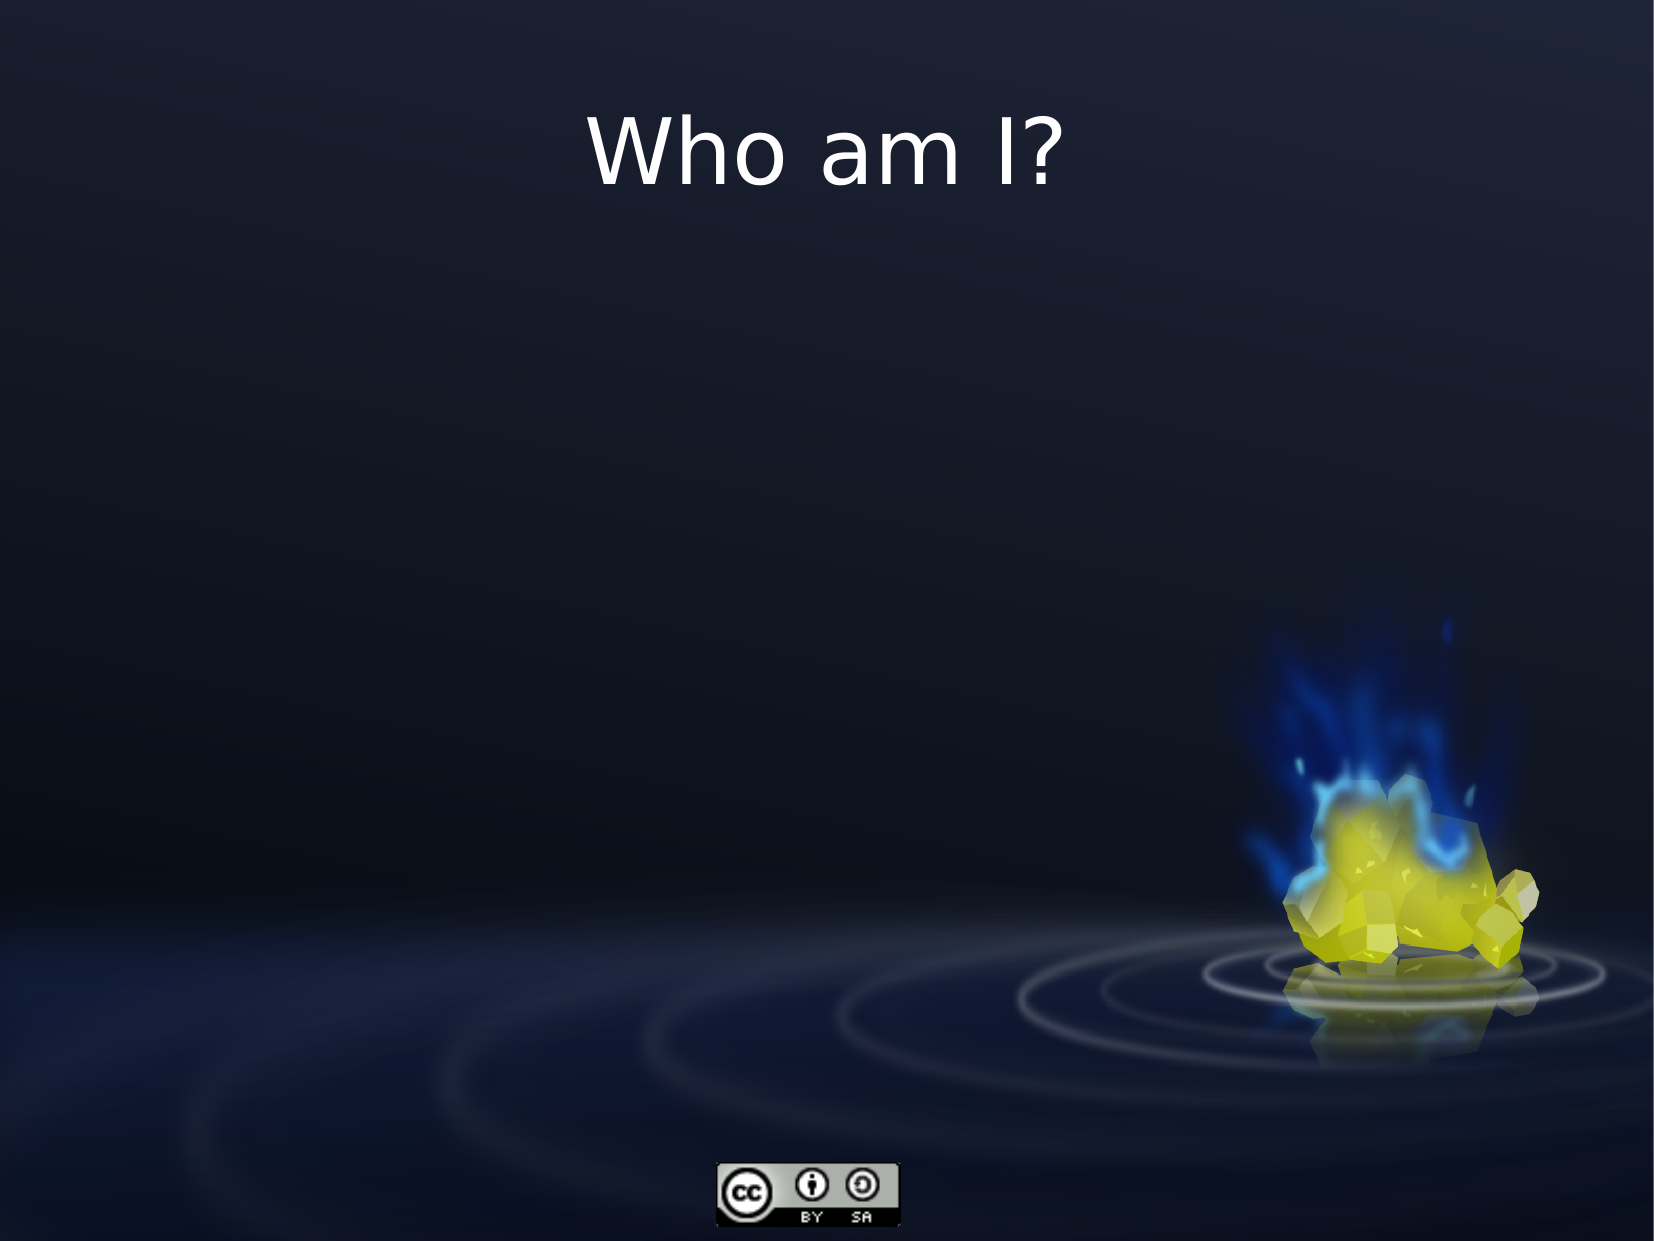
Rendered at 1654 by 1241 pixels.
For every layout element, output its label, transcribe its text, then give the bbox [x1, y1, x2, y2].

picture [0, 0, 1654, 1241]
title Who am I? [82, 49, 1571, 257]
